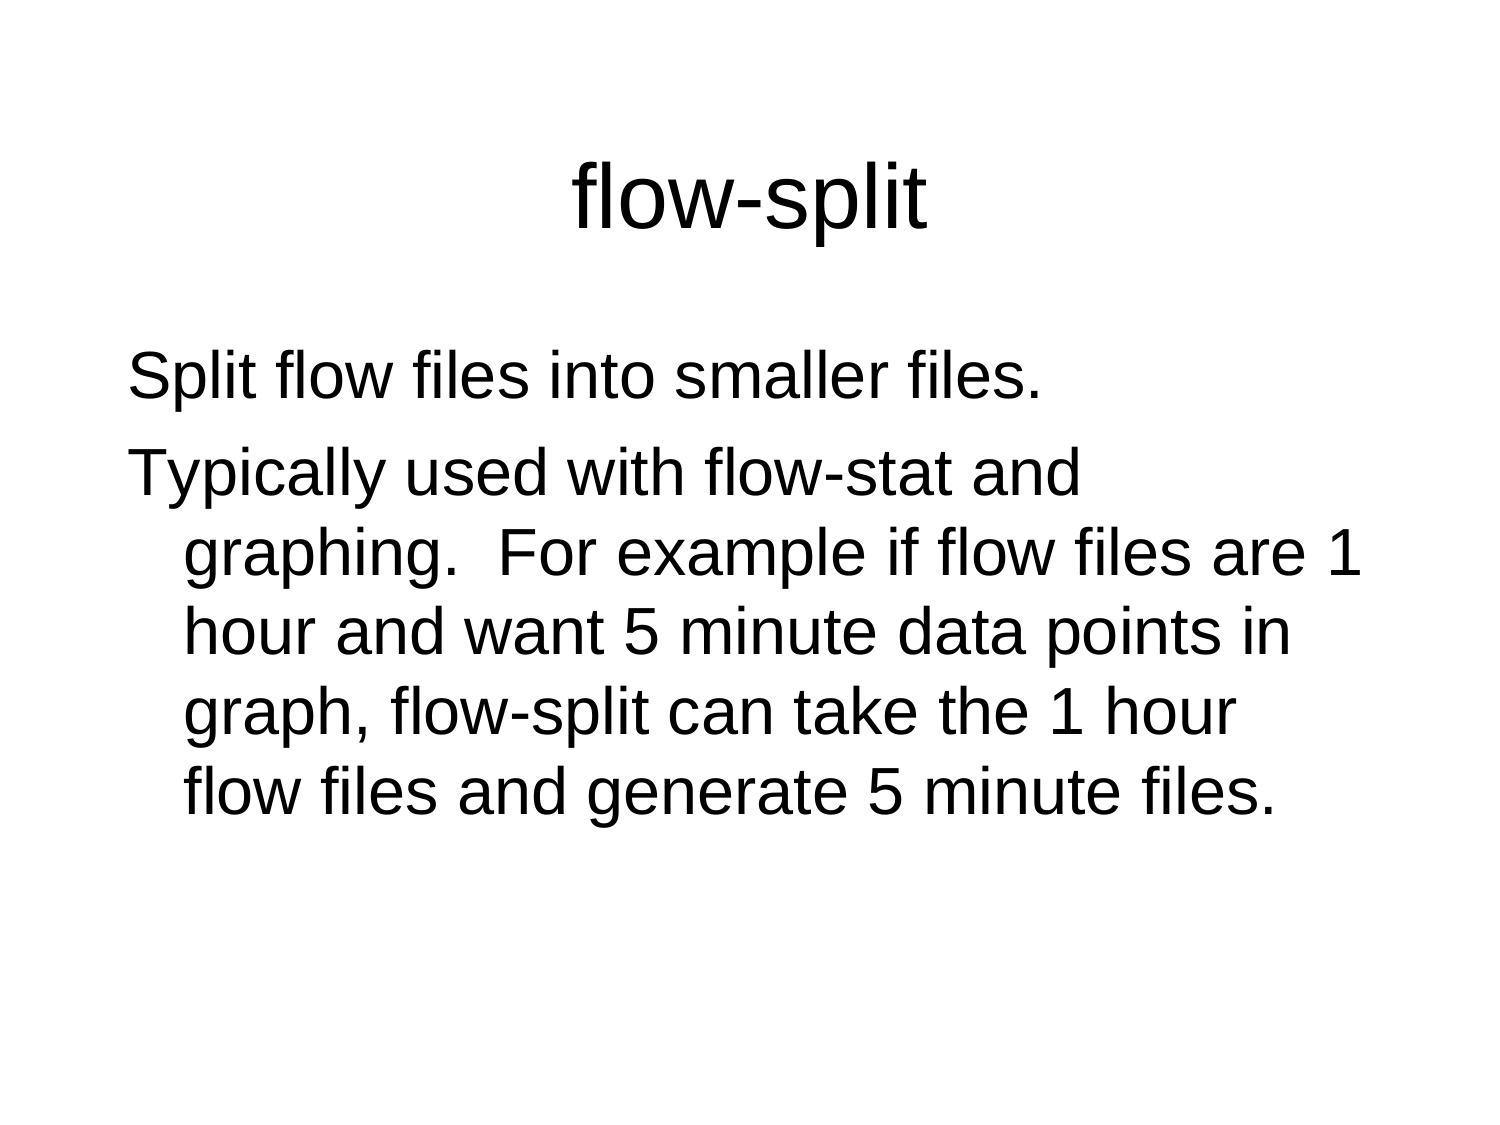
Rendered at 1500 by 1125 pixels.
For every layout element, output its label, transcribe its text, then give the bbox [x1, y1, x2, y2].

title flow-split [112, 99, 1388, 288]
list Split flow files into smaller files. Typically used with flow-stat and graphing. For example if flow files are 1 hour and want 5 minute data points in graph, flow-split can take the 1 hour flow files and generate 5 minute files. [112, 324, 1388, 1000]
